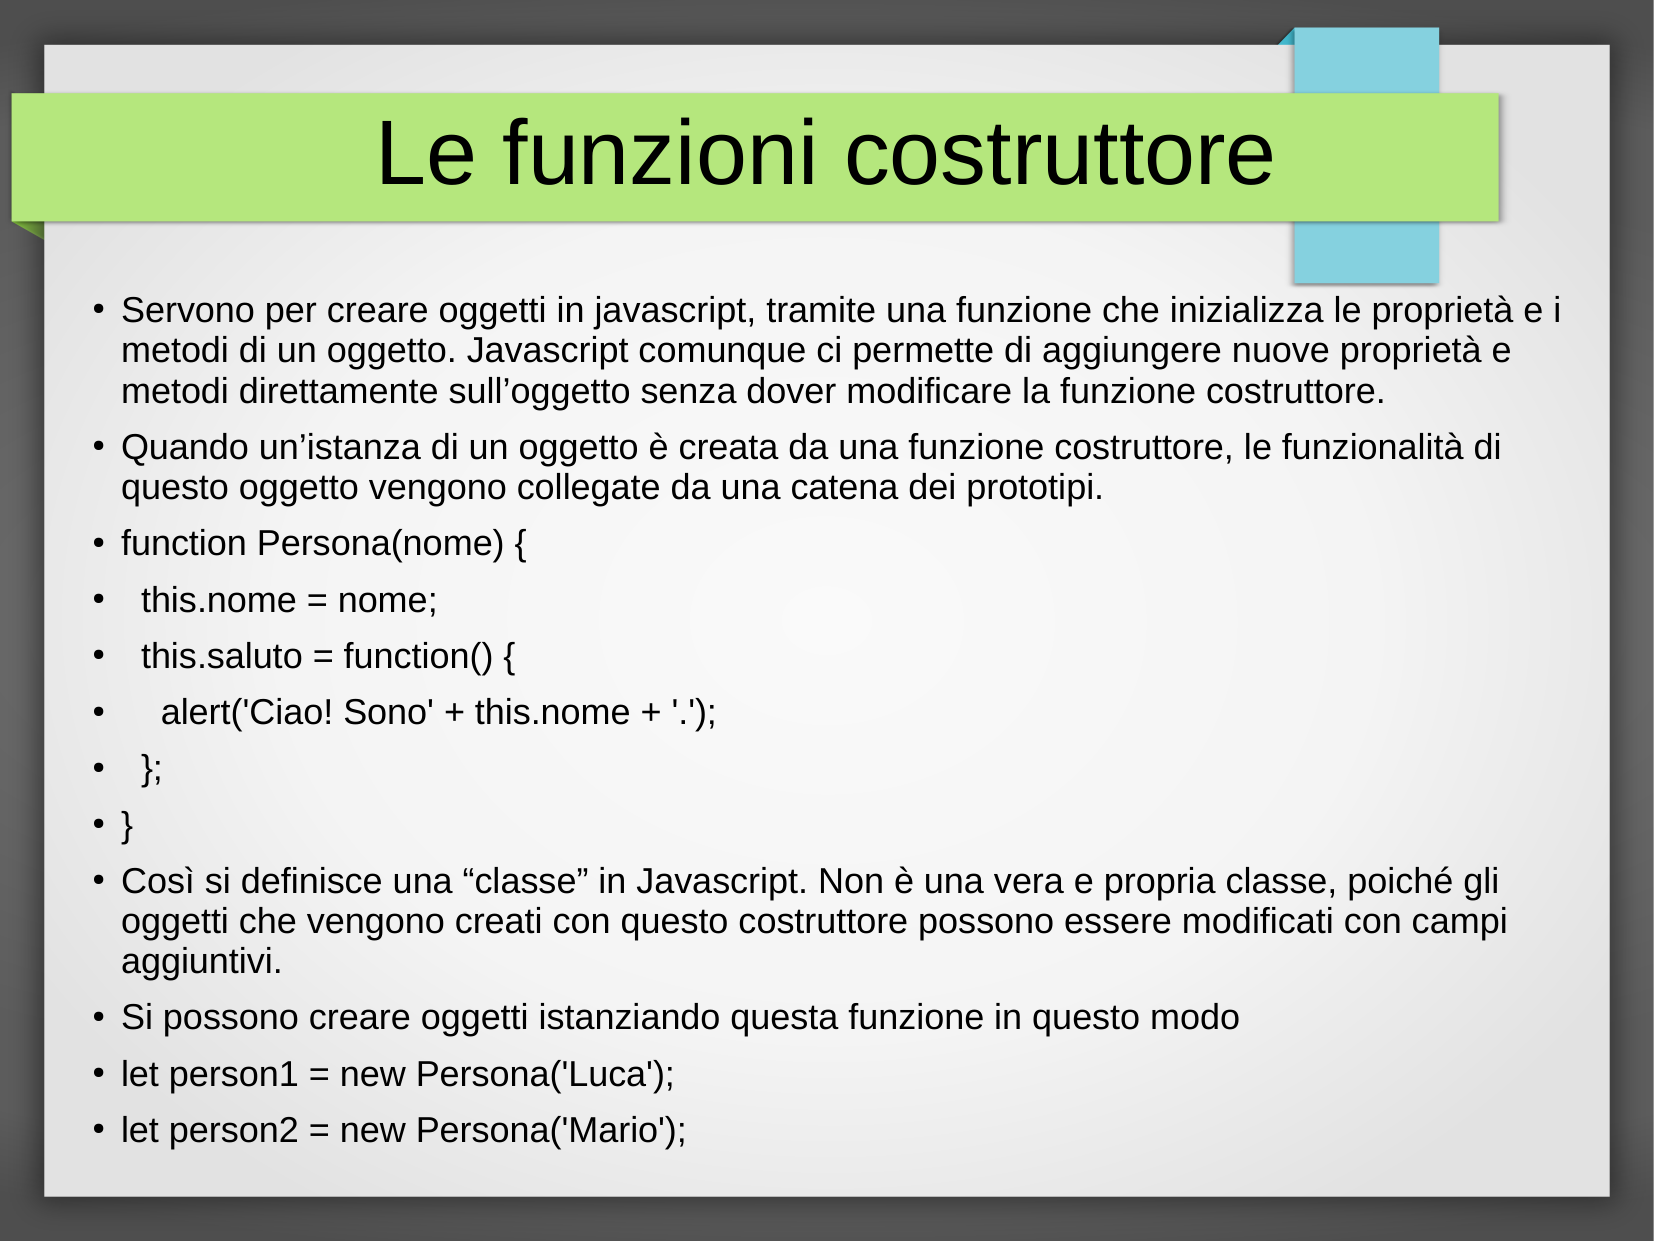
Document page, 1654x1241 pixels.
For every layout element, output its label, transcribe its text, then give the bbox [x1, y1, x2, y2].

title Le funzioni costruttore [82, 49, 1571, 257]
picture [0, 0, 1654, 1241]
list Servono per creare oggetti in javascript, tramite una funzione che inizializza le proprietà e i metodi di un oggetto. Javascript comunque ci permette di aggiungere nuove proprietà e metodi direttamente sull’oggetto senza dover modificare la funzione costruttore. Quando un’istanza di un oggetto è creata da una funzione costruttore, le funzionalità di questo oggetto vengono collegate da una catena dei prototipi. function Persona(nome) { this.nome = nome; this.saluto = function() { alert('Ciao! Sono' + this.nome + '.'); }; } Così si definisce una “classe” in Javascript. Non è una vera e propria classe, poiché gli oggetti che vengono creati con questo costruttore possono essere modificati con campi aggiuntivi. Si possono creare oggetti istanziando questa funzione in questo modo let person1 = new Persona('Luca'); let person2 = new Persona('Mario'); [82, 290, 1571, 1158]
